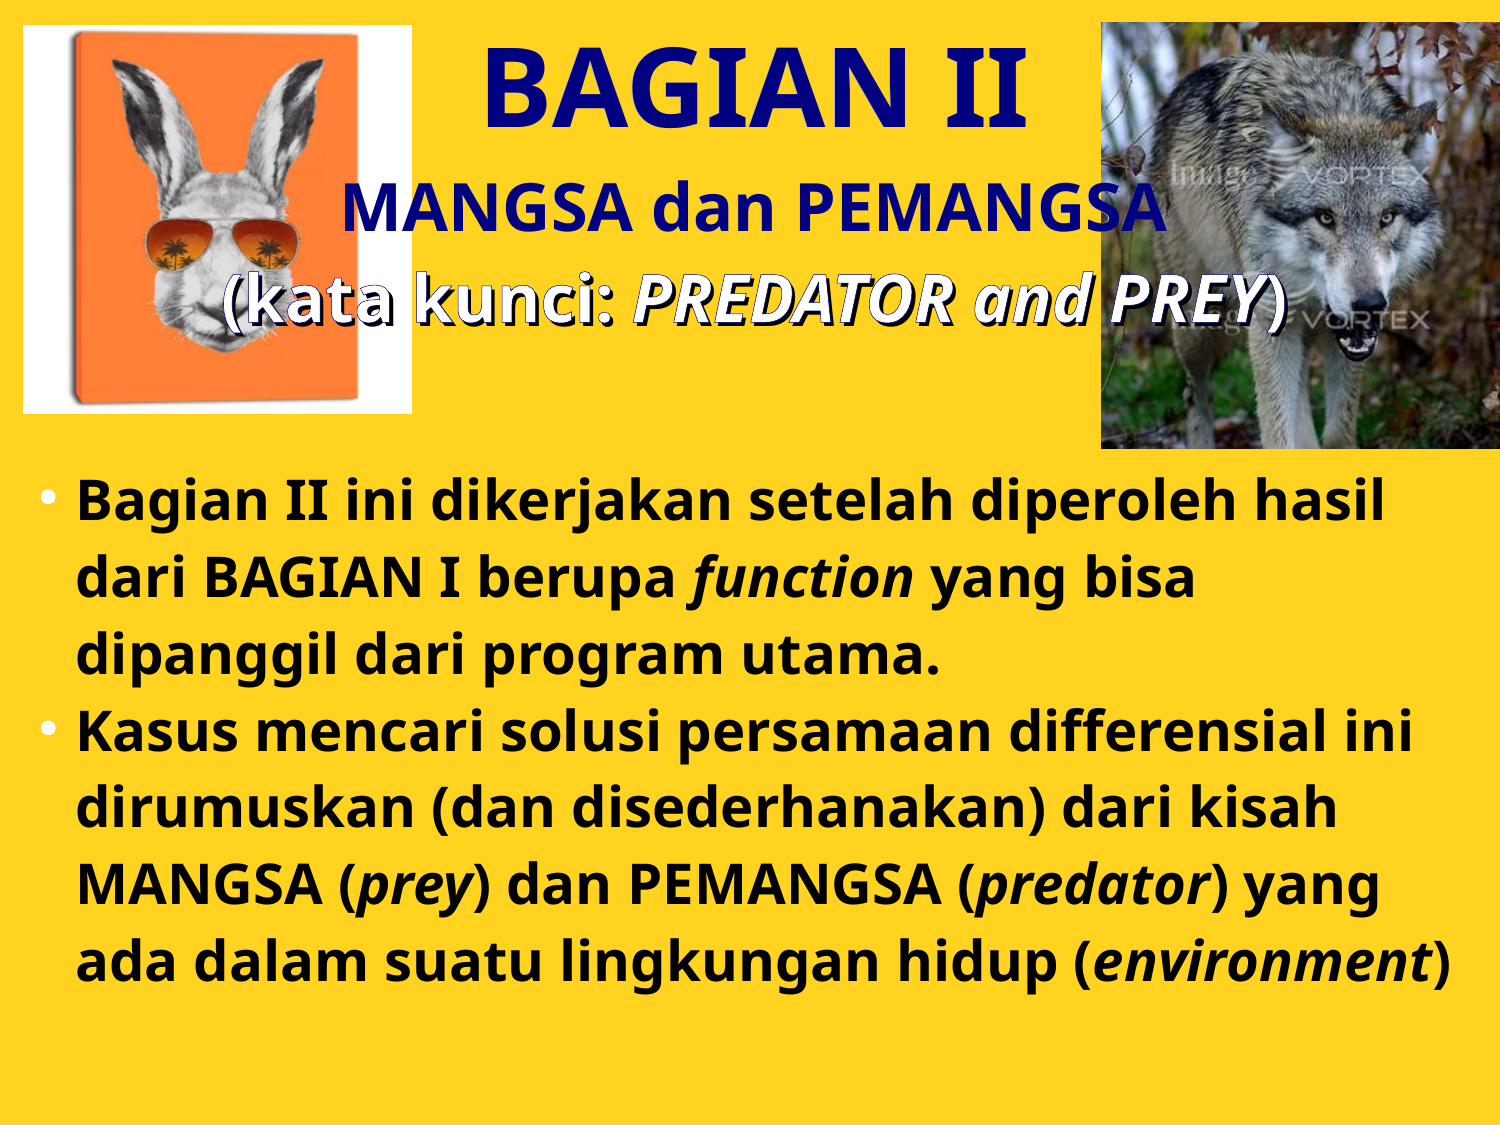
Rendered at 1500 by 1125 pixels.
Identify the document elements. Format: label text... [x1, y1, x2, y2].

picture [23, 25, 412, 414]
picture [1101, 22, 1500, 449]
title BAGIAN II MANGSA dan PEMANGSA (kata kunci: PREDATOR and PREY) [79, 39, 1430, 313]
list Bagian II ini dikerjakan setelah diperoleh hasil dari BAGIAN I berupa function yang bisa dipanggil dari program utama. Kasus mencari solusi persamaan differensial ini dirumuskan (dan disederhanakan) dari kisah MANGSA (prey) dan PEMANGSA (predator) yang ada dalam suatu lingkungan hidup (environment) [23, 460, 1465, 1066]
